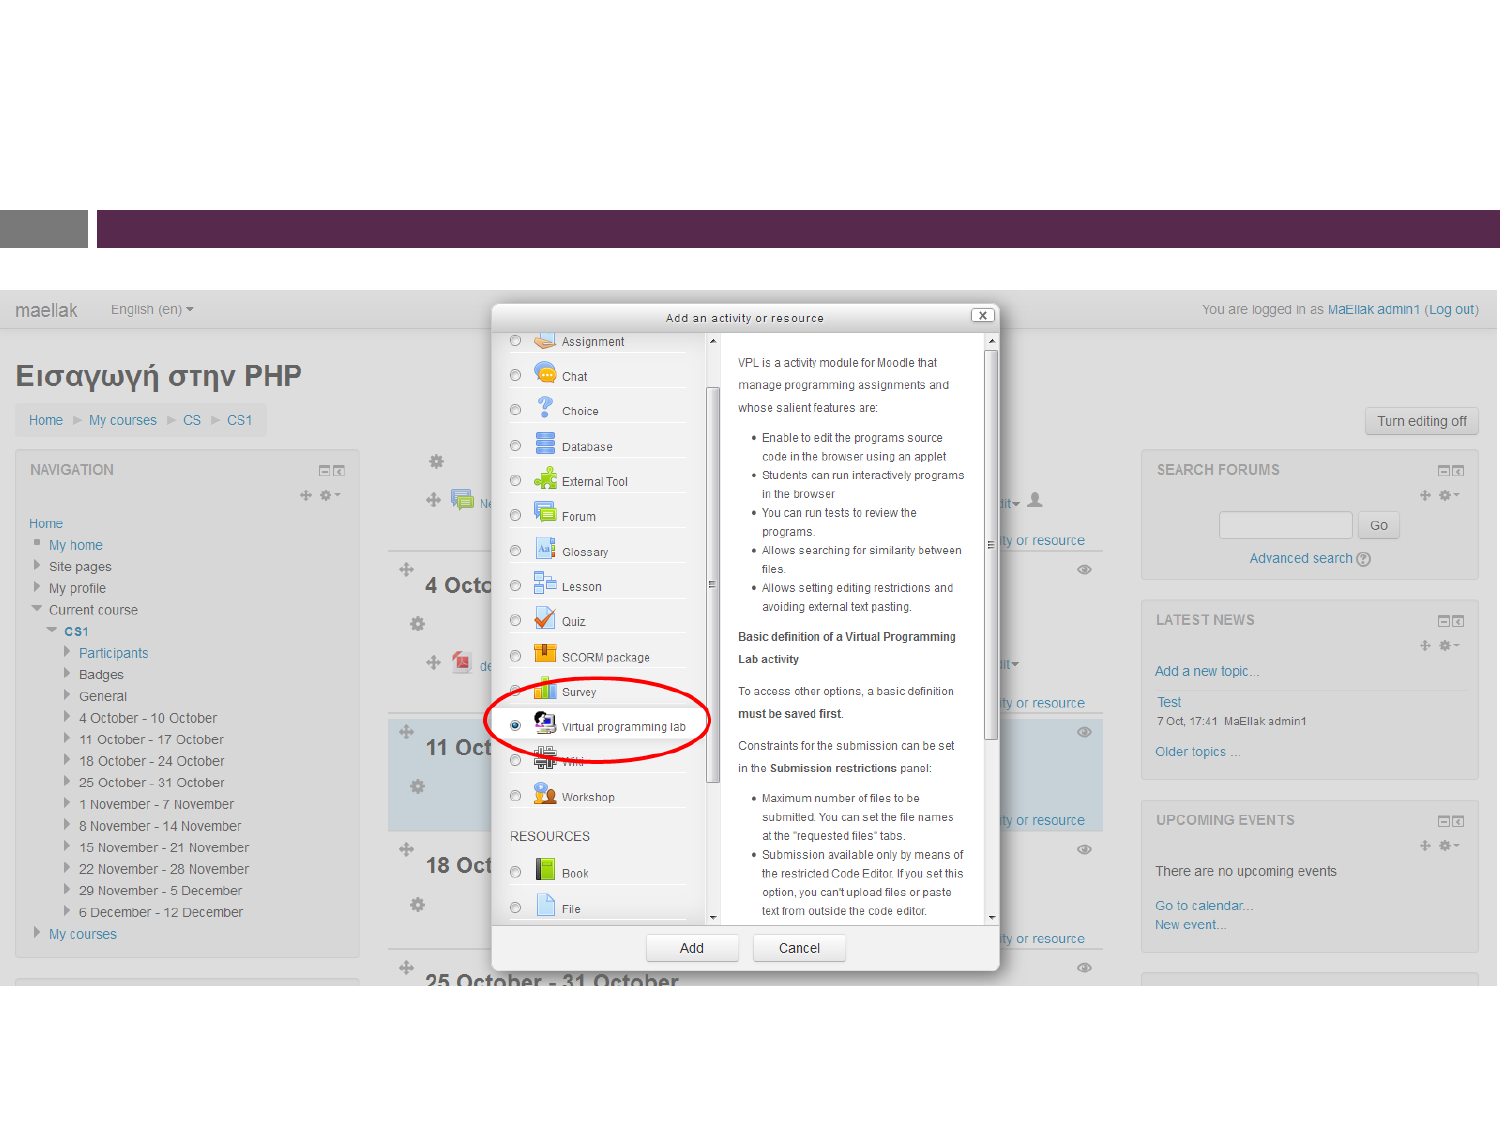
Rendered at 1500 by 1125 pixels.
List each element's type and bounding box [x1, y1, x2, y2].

picture [0, 290, 1497, 986]
